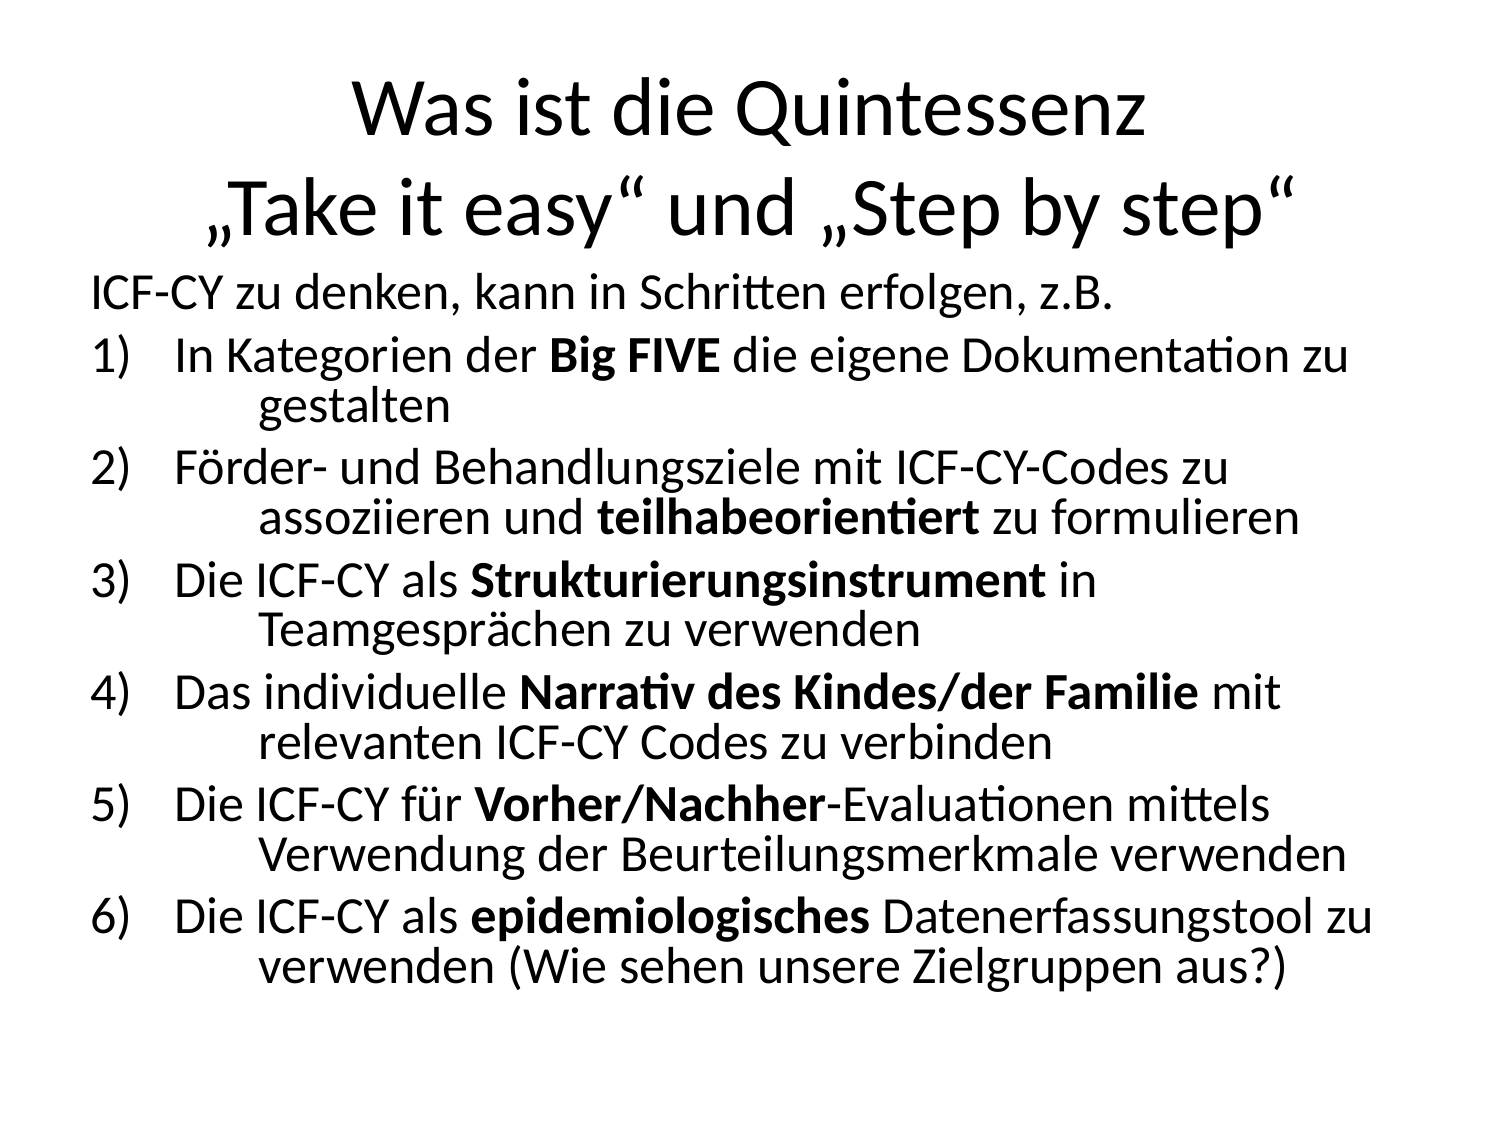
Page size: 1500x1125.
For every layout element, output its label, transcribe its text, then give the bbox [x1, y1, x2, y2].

title Was ist die Quintessenz „Take it easy“ und „Step by step“ [75, 45, 1426, 233]
list ICF-CY zu denken, kann in Schritten erfolgen, z.B. In Kategorien der Big FIVE die eigene Dokumentation zu gestalten Förder- und Behandlungsziele mit ICF-CY-Codes zu assoziieren und teilhabeorientiert zu formulieren Die ICF-CY als Strukturierungsinstrument in Teamgesprächen zu verwenden Das individuelle Narrativ des Kindes/der Familie mit relevanten ICF-CY Codes zu verbinden Die ICF-CY für Vorher/Nachher-Evaluationen mittels Verwendung der Beurteilungsmerkmale verwenden Die ICF-CY als epidemiologisches Datenerfassungstool zu verwenden (Wie sehen unsere Zielgruppen aus?) [75, 262, 1426, 1005]
